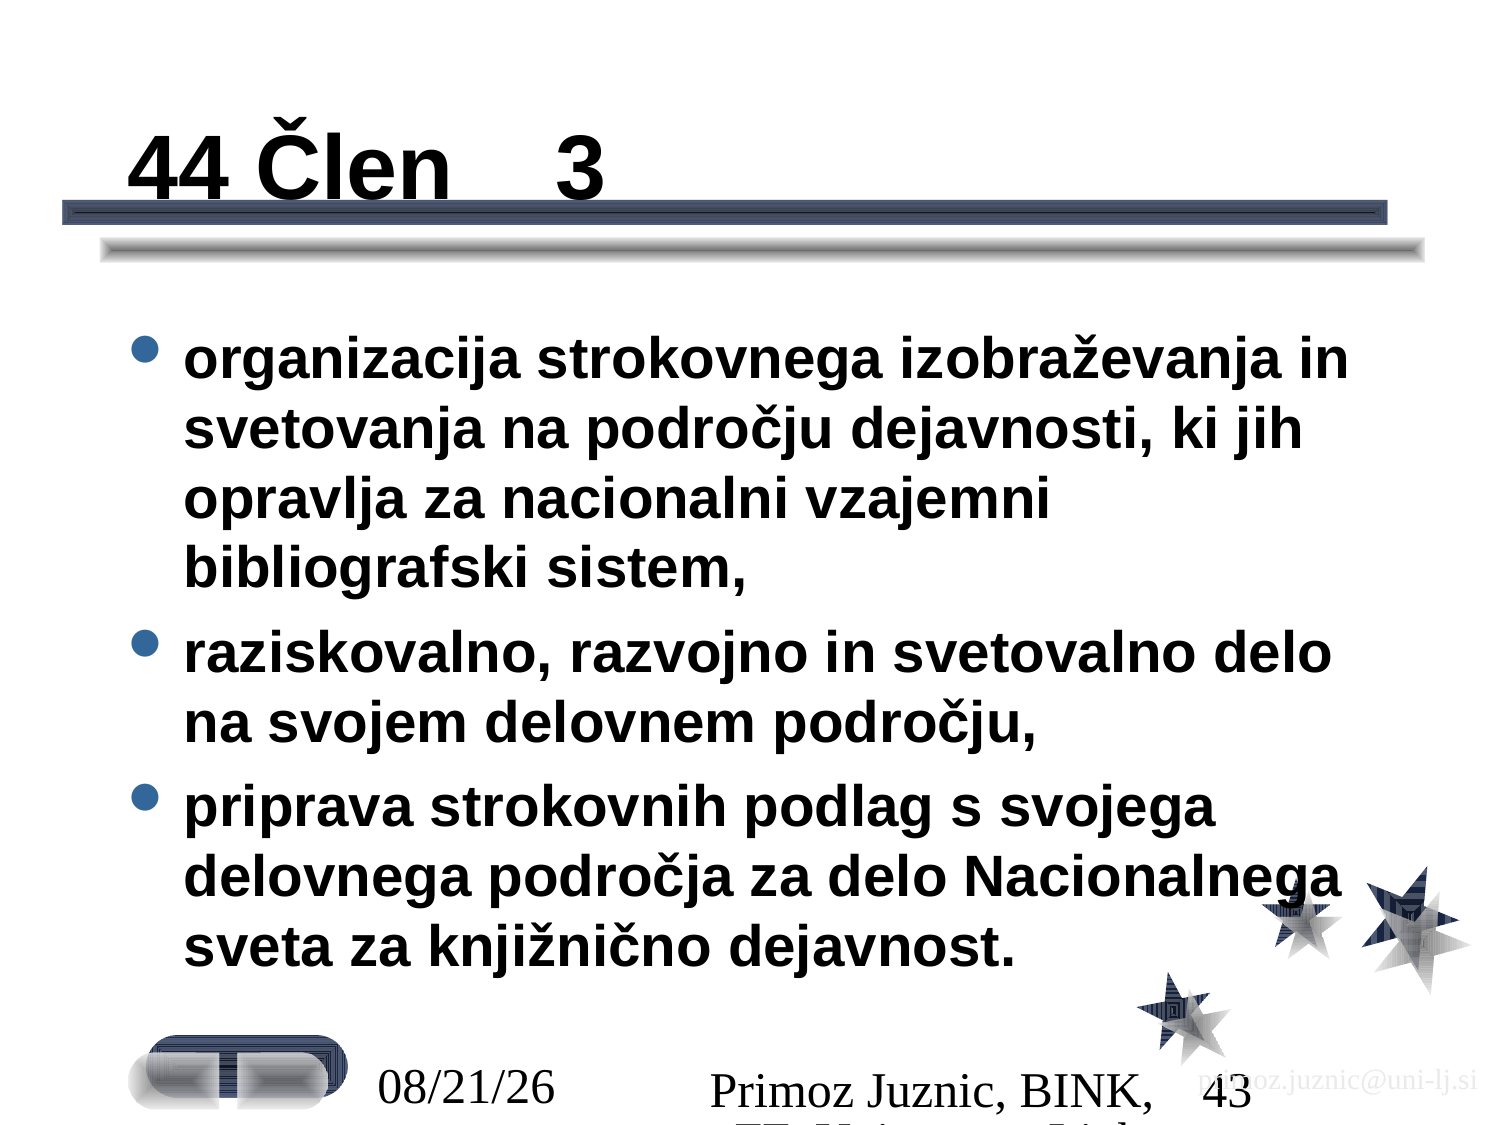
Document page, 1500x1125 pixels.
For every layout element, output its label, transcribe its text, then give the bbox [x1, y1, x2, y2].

list organizacija strokovnega izobraževanja in svetovanja na področju dejavnosti, ki jih opravlja za nacionalni vzajemni bibliografski sistem, raziskovalno, razvojno in svetovalno delo na svojem delovnem področju, priprava strokovnih podlag s svojega delovnega področja za delo Nacionalnega sveta za knjižnično dejavnost. [112, 312, 1388, 988]
title 44 Člen 3 [112, 37, 1388, 225]
